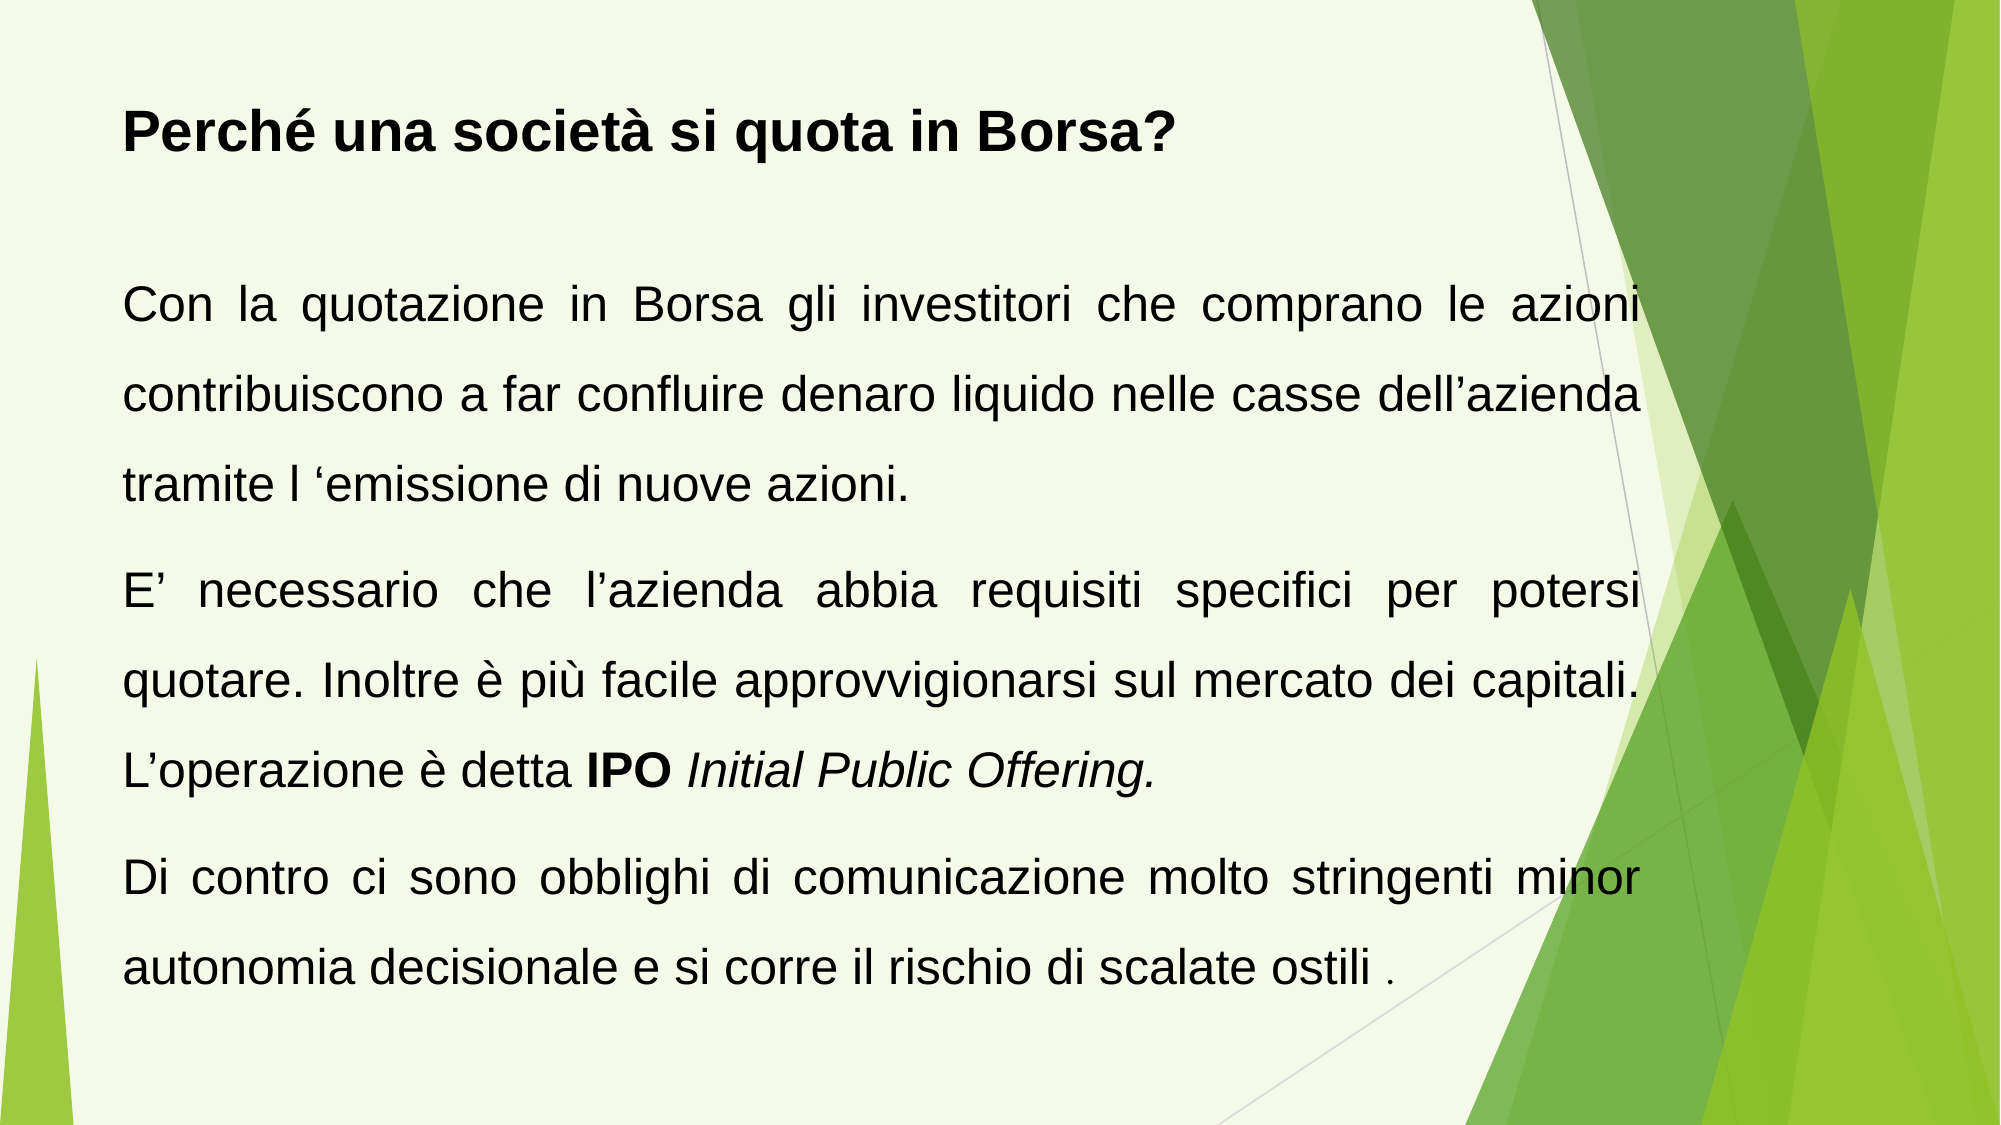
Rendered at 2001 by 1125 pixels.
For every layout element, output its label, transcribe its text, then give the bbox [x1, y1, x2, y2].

text_box Con la quotazione in Borsa gli investitori che comprano le azioni contribuiscono a far confluire denaro liquido nelle casse dell’azienda tramite l ‘emissione di nuove azioni. E’ necessario che l’azienda abbia requisiti specifici per potersi quotare. Inoltre è più facile approvvigionarsi sul mercato dei capitali. L’operazione è detta IPO Initial Public Offering. Di contro ci sono obblighi di comunicazione molto stringenti minor autonomia decisionale e si corre il rischio di scalate ostili . [107, 233, 1657, 1002]
text_box Perché una società si quota in Borsa? [107, 85, 1478, 171]
